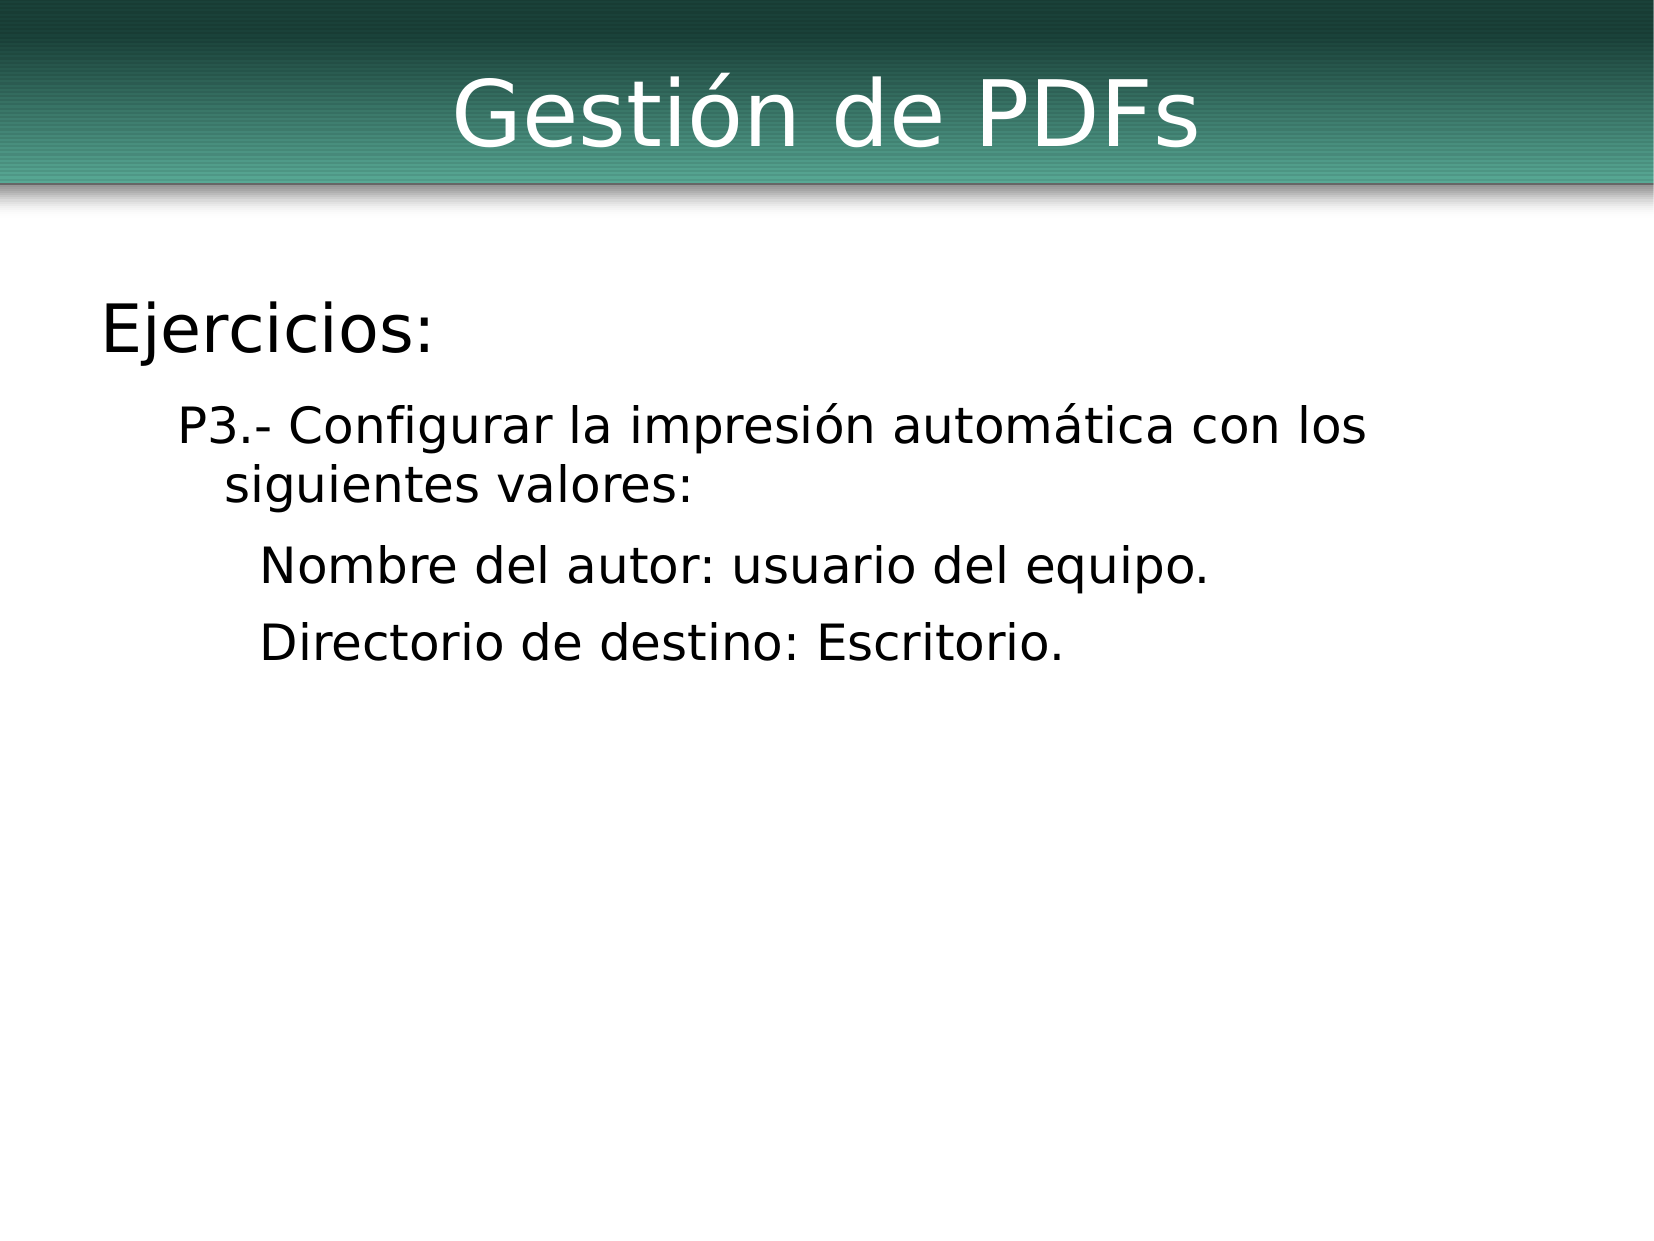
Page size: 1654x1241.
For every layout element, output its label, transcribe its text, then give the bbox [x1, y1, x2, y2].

picture [0, 0, 1654, 225]
list Ejercicios: P3.- Configurar la impresión automática con los siguientes valores: Nombre del autor: usuario del equipo. Directorio de destino: Escritorio. [82, 290, 1571, 1094]
title Gestión de PDFs [82, 11, 1571, 219]
